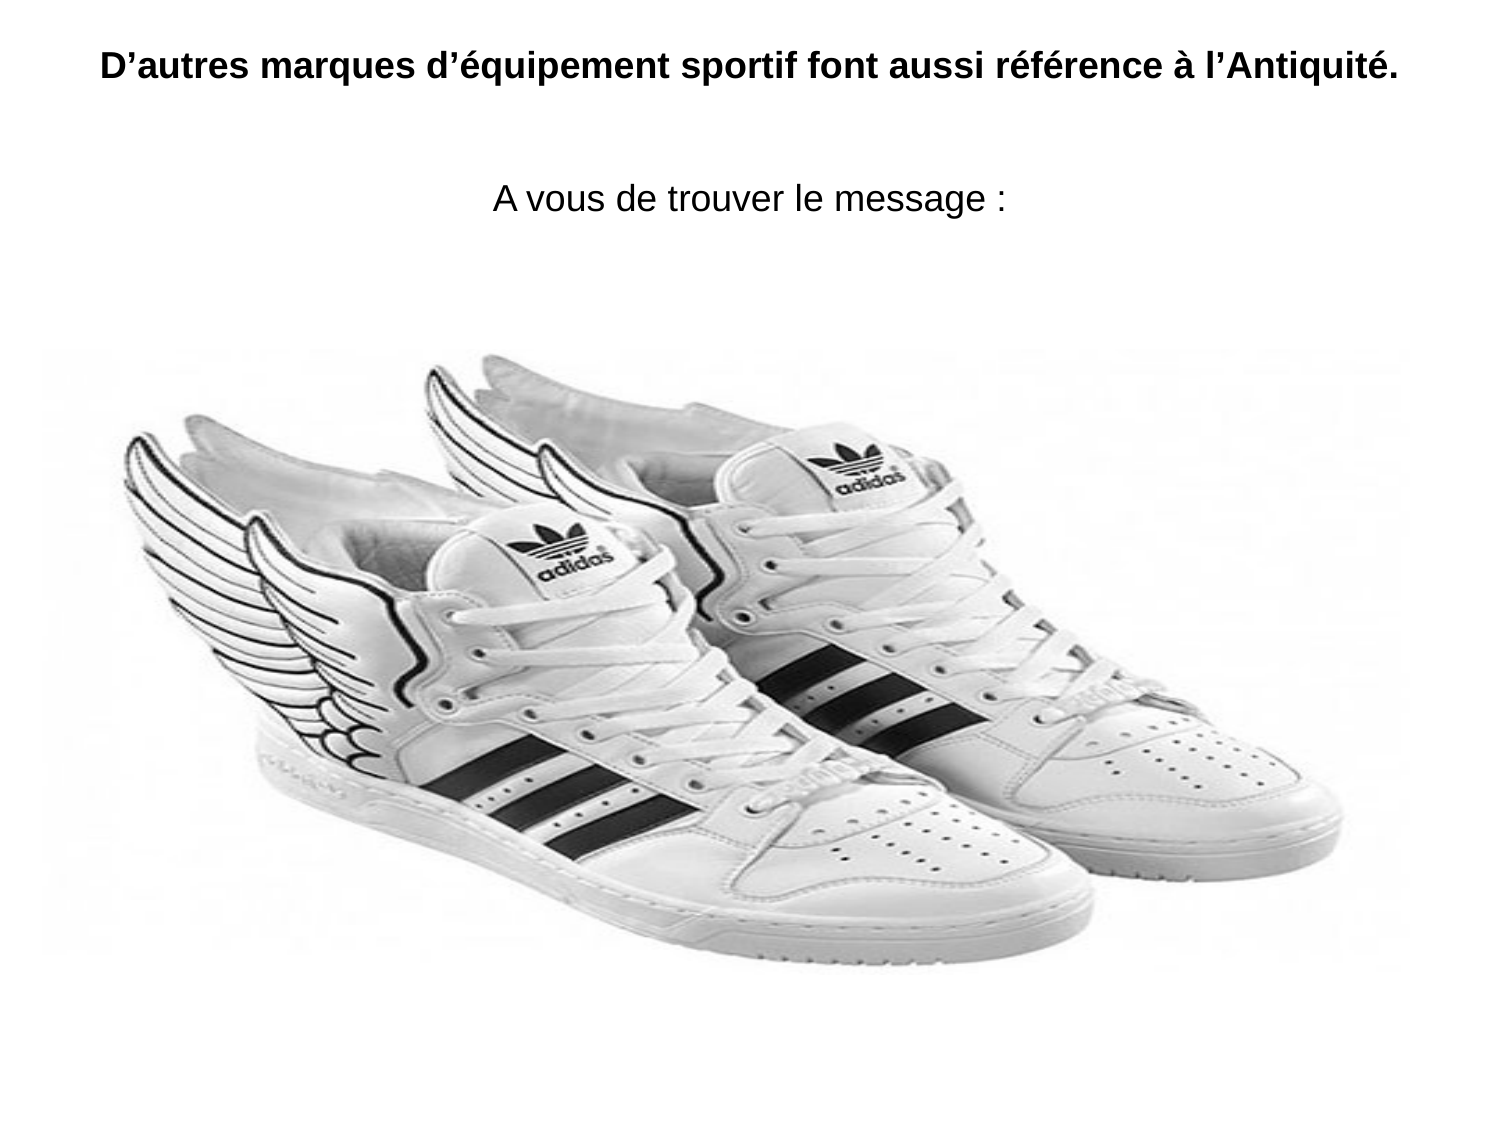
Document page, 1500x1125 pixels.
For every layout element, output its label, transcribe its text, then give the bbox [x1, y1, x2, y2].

text_box D’autres marques d’équipement sportif font aussi référence à l’Antiquité. [0, 33, 1500, 94]
text_box A vous de trouver le message : [0, 166, 1500, 227]
picture [0, 349, 1500, 975]
